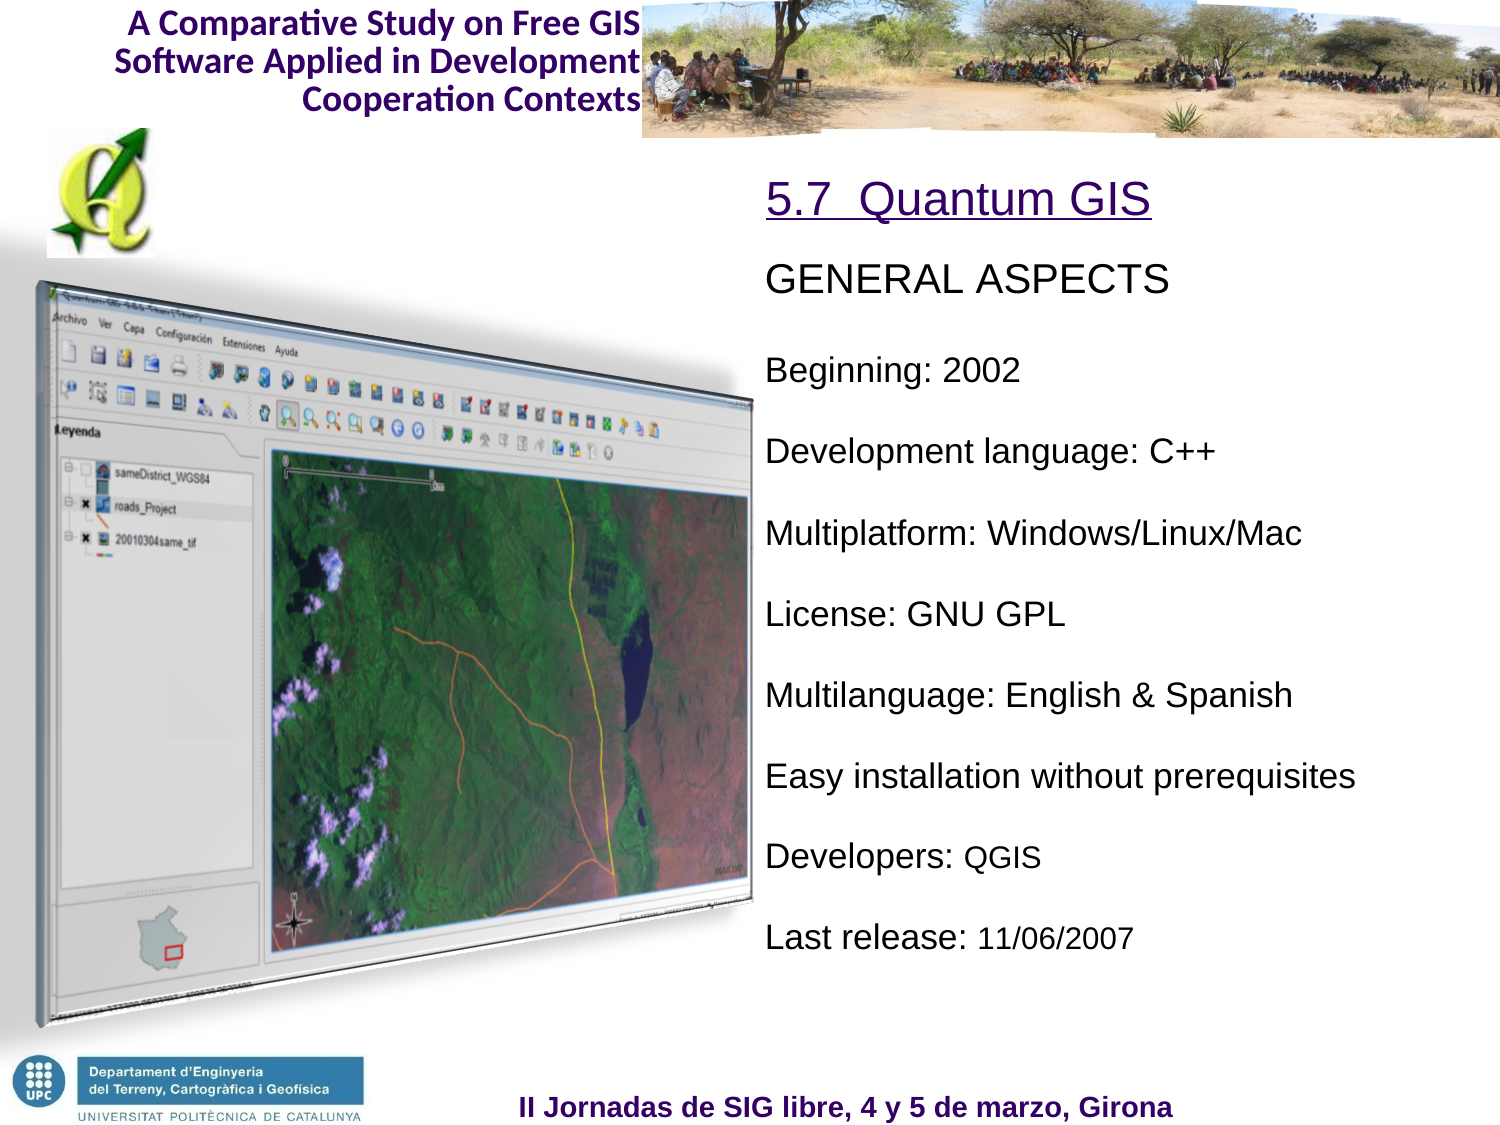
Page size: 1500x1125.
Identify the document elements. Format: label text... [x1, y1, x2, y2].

chart [0, 0, 151, 32]
picture [46, 128, 155, 258]
text_box [0, 178, 760, 1110]
picture [642, 0, 1500, 138]
picture [0, 1110, 360, 1125]
text_box GENERAL ASPECTS Beginning: 2002 Development language: C++ Multiplatform: Windows/Linux/Mac License: GNU GPL Multilanguage: English & Spanish Easy installation without prerequisites Developers: QGIS Last release: 11/06/2007 [750, 199, 1500, 1125]
text_box II Jornadas de SIG libre, 4 y 5 de marzo, Girona [360, 1083, 1341, 1125]
title 5.7 Quantum GIS [751, 164, 1500, 199]
